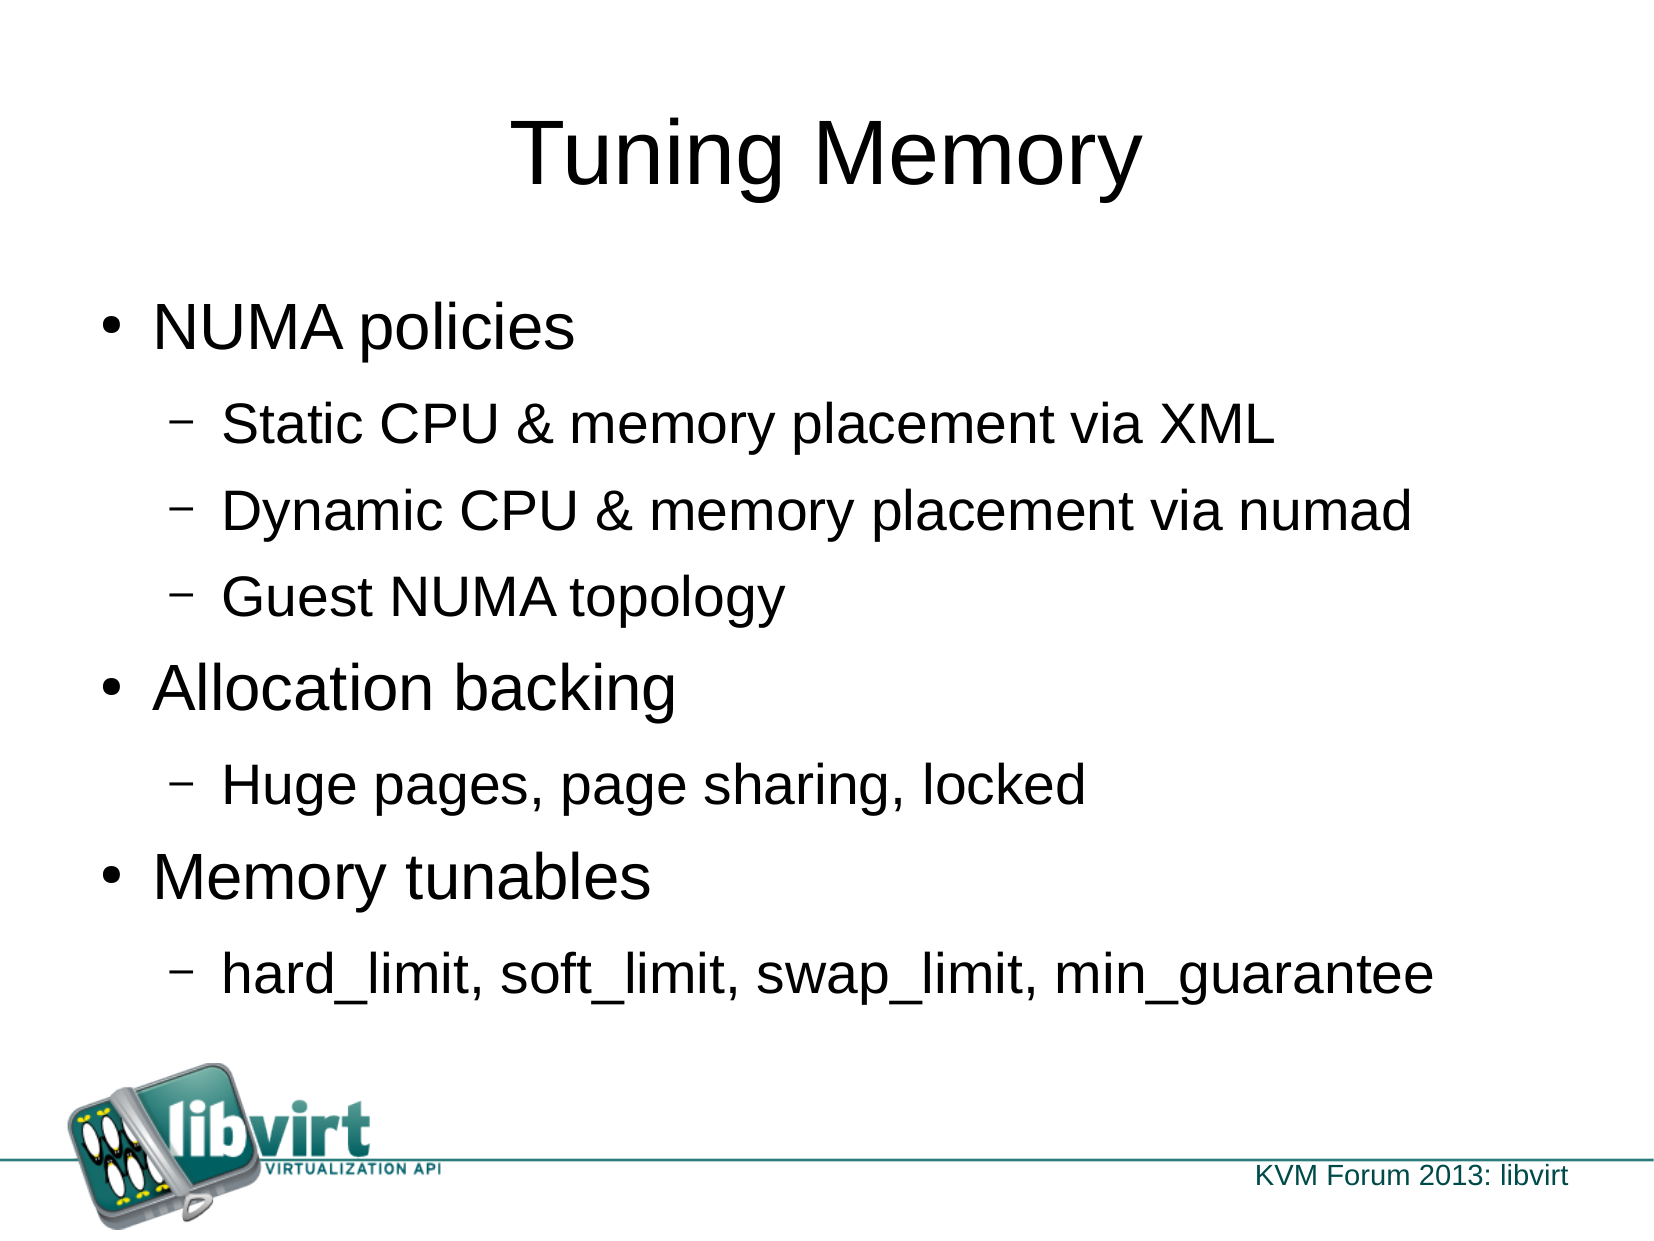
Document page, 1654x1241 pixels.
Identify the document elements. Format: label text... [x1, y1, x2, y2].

title Tuning Memory [82, 49, 1571, 257]
list NUMA policies Static CPU & memory placement via XML Dynamic CPU & memory placement via numad Guest NUMA topology Allocation backing Huge pages, page sharing, locked Memory tunables hard_limit, soft_limit, swap_limit, min_guarantee [82, 290, 1571, 1010]
picture [0, 1063, 1654, 1230]
